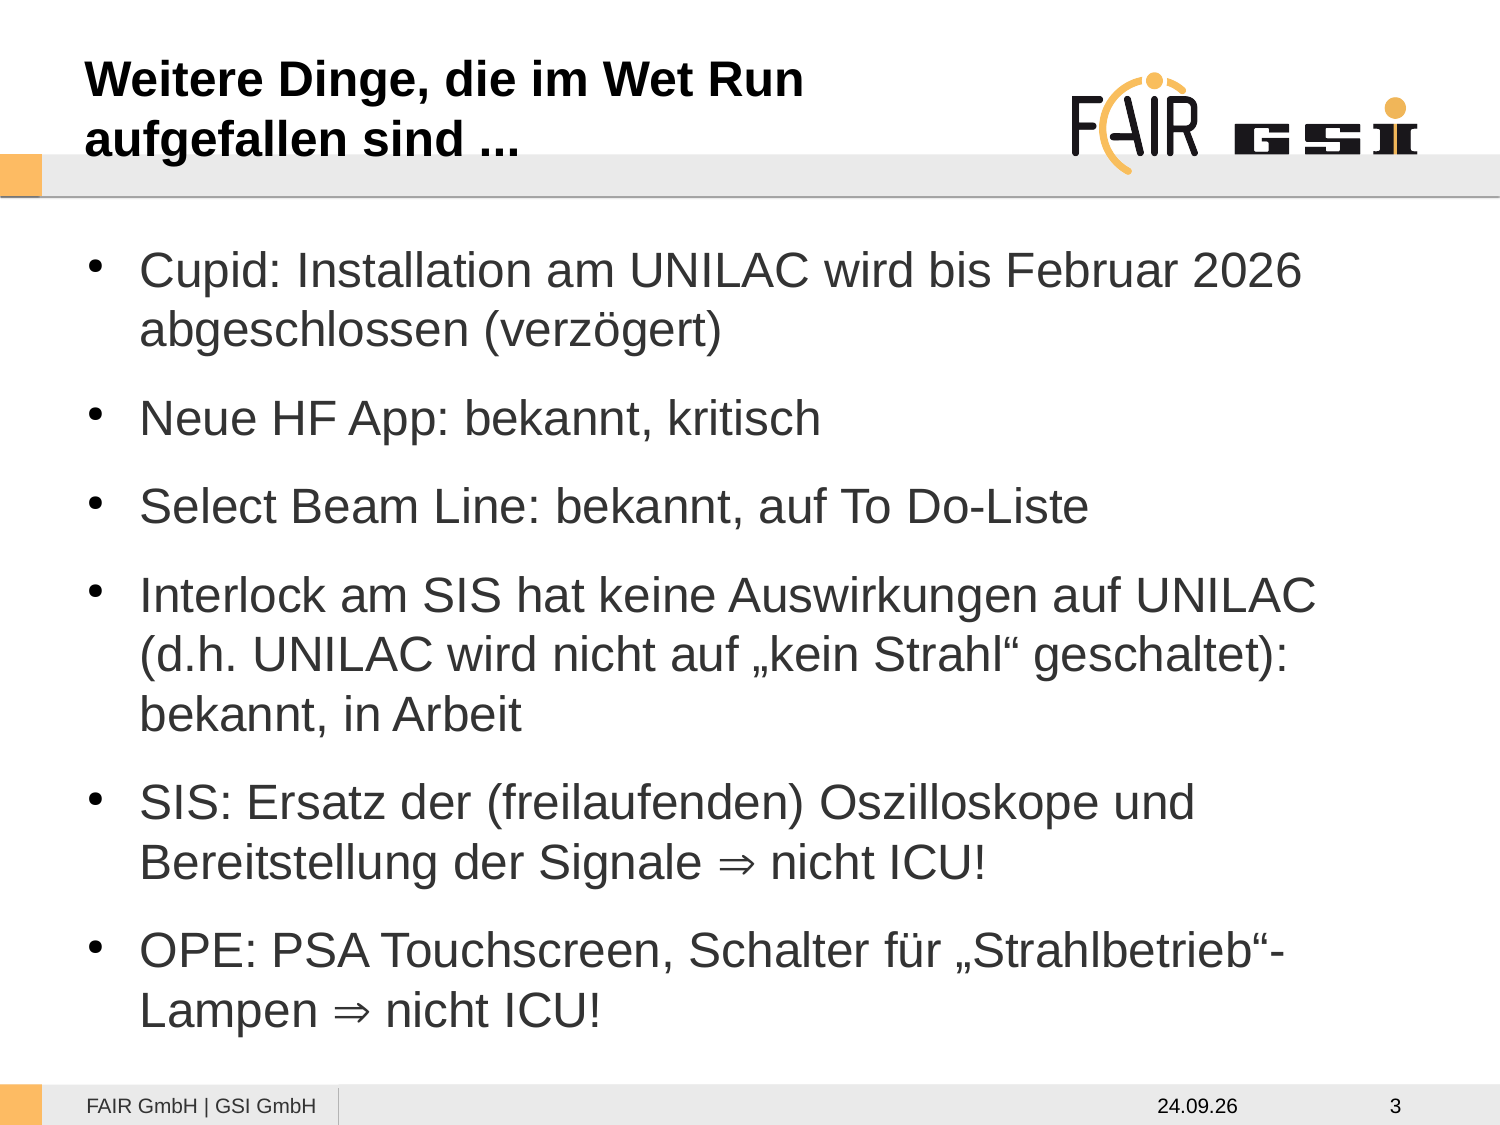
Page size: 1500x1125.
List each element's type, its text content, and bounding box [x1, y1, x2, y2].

title Weitere Dinge, die im Wet Run aufgefallen sind ... [69, 44, 986, 174]
list Cupid: Installation am UNILAC wird bis Februar 2026 abgeschlossen (verzögert) Neue HF App: bekannt, kritisch Select Beam Line: bekannt, auf To Do-Liste Interlock am SIS hat keine Auswirkungen auf UNILAC (d.h. UNILAC wird nicht auf „kein Strahl“ geschaltet): bekannt, in Arbeit SIS: Ersatz der (freilaufenden) Oszilloskope und Bereitstellung der Signale  nicht ICU! OPE: PSA Touchscreen, Schalter für „Strahlbetrieb“-Lampen  nicht ICU! [69, 237, 1417, 1043]
picture [1071, 70, 1199, 177]
picture [1233, 95, 1419, 154]
